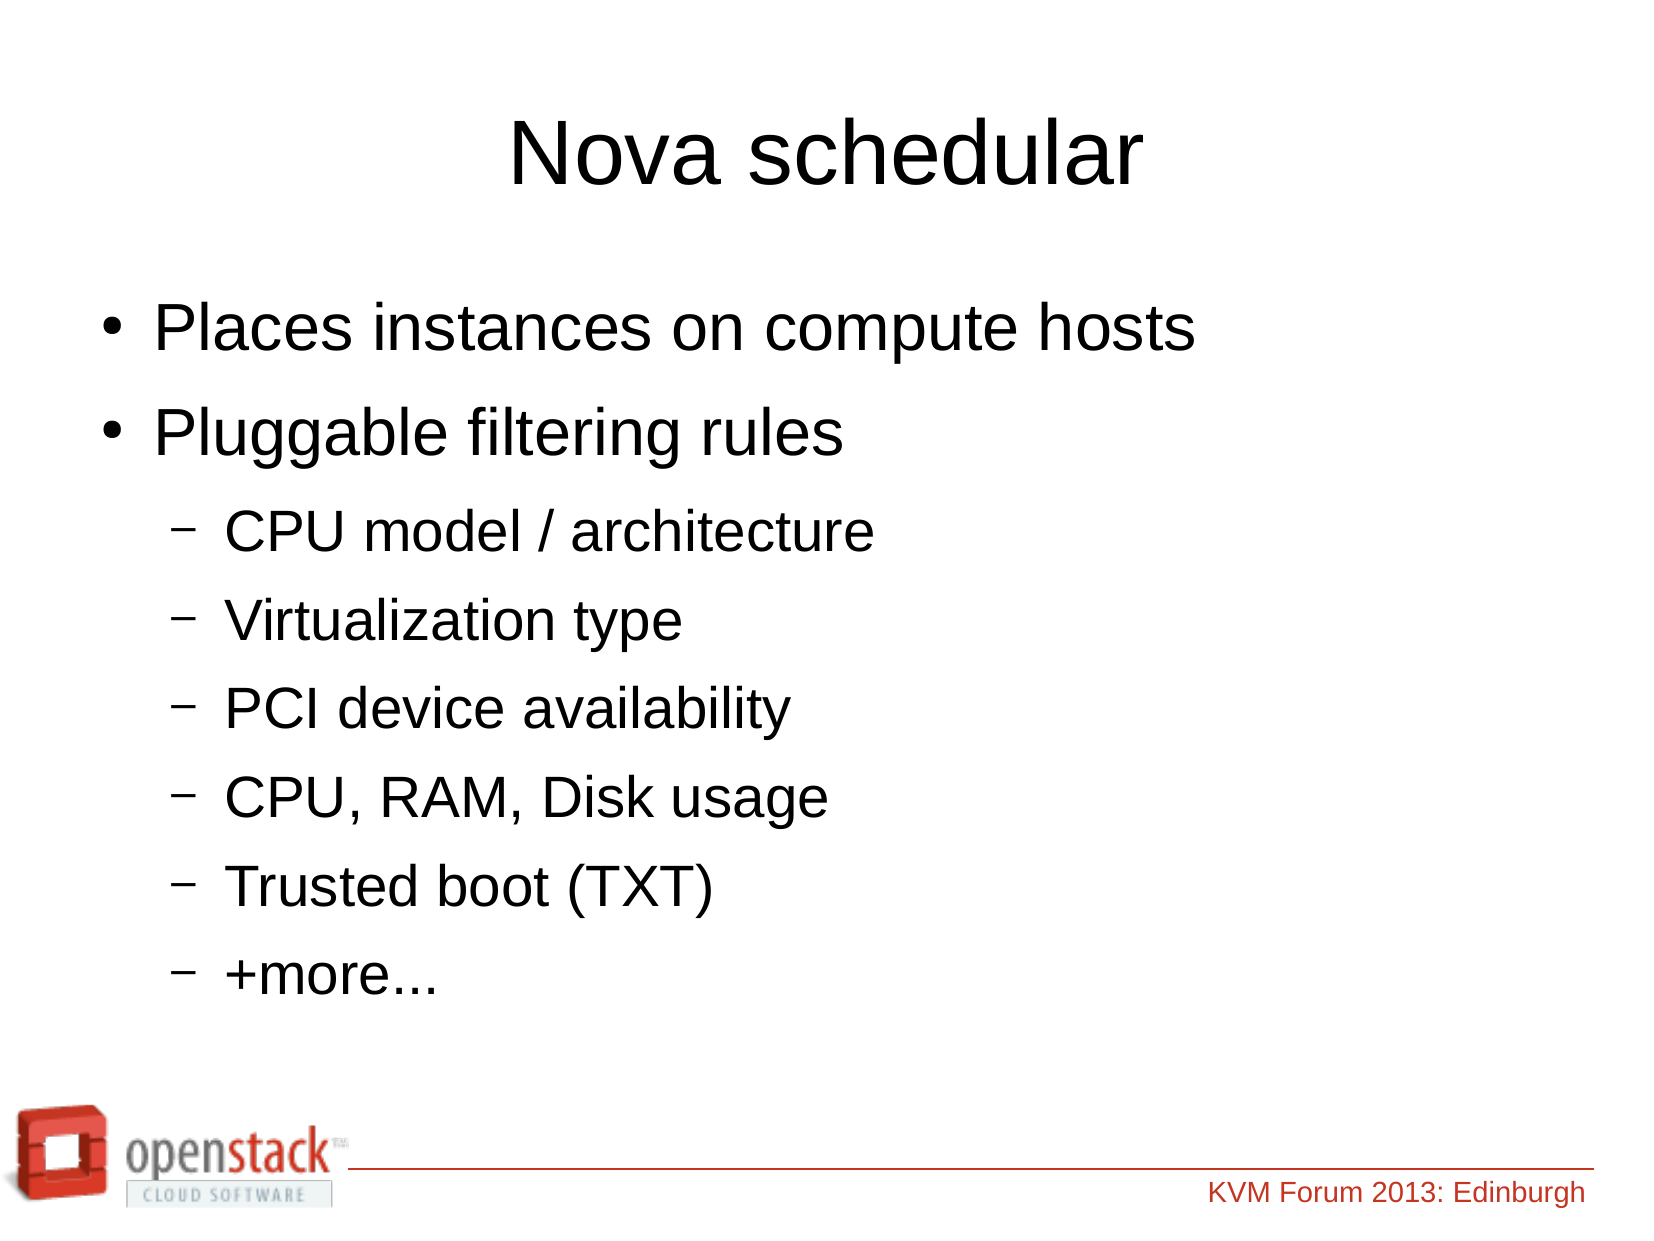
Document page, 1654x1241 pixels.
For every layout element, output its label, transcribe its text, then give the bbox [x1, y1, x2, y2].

title Nova schedular [82, 49, 1571, 257]
picture [0, 1101, 349, 1219]
list Places instances on compute hosts Pluggable filtering rules CPU model / architecture Virtualization type PCI device availability CPU, RAM, Disk usage Trusted boot (TXT) +more... [82, 290, 1571, 1010]
